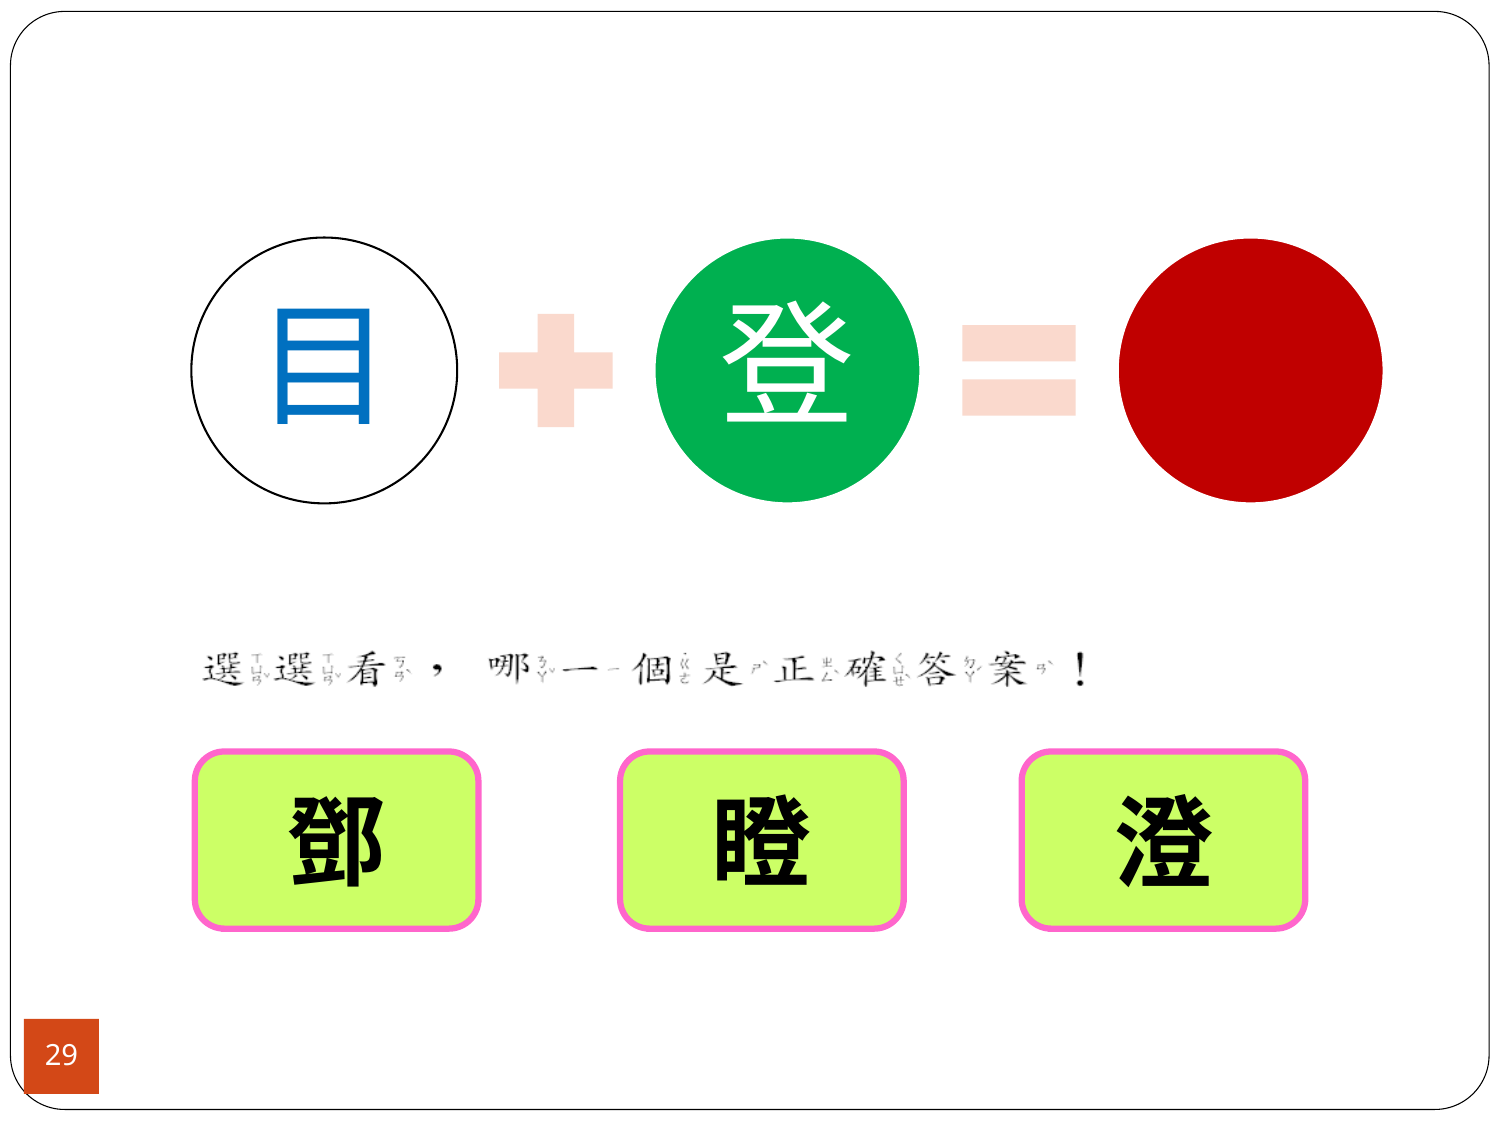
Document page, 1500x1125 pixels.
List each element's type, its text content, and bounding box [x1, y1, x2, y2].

text_box [962, 325, 1076, 362]
text_box [962, 379, 1076, 416]
text_box 澄 [1021, 751, 1306, 929]
text_box [499, 313, 613, 428]
text_box 目 [191, 237, 458, 504]
text_box 29 [23, 1018, 99, 1094]
text_box 鄧 [194, 751, 479, 929]
text_box 登 [654, 237, 921, 504]
text_box 瞪 [620, 751, 904, 929]
text_box [1117, 237, 1384, 504]
picture [183, 609, 1145, 716]
